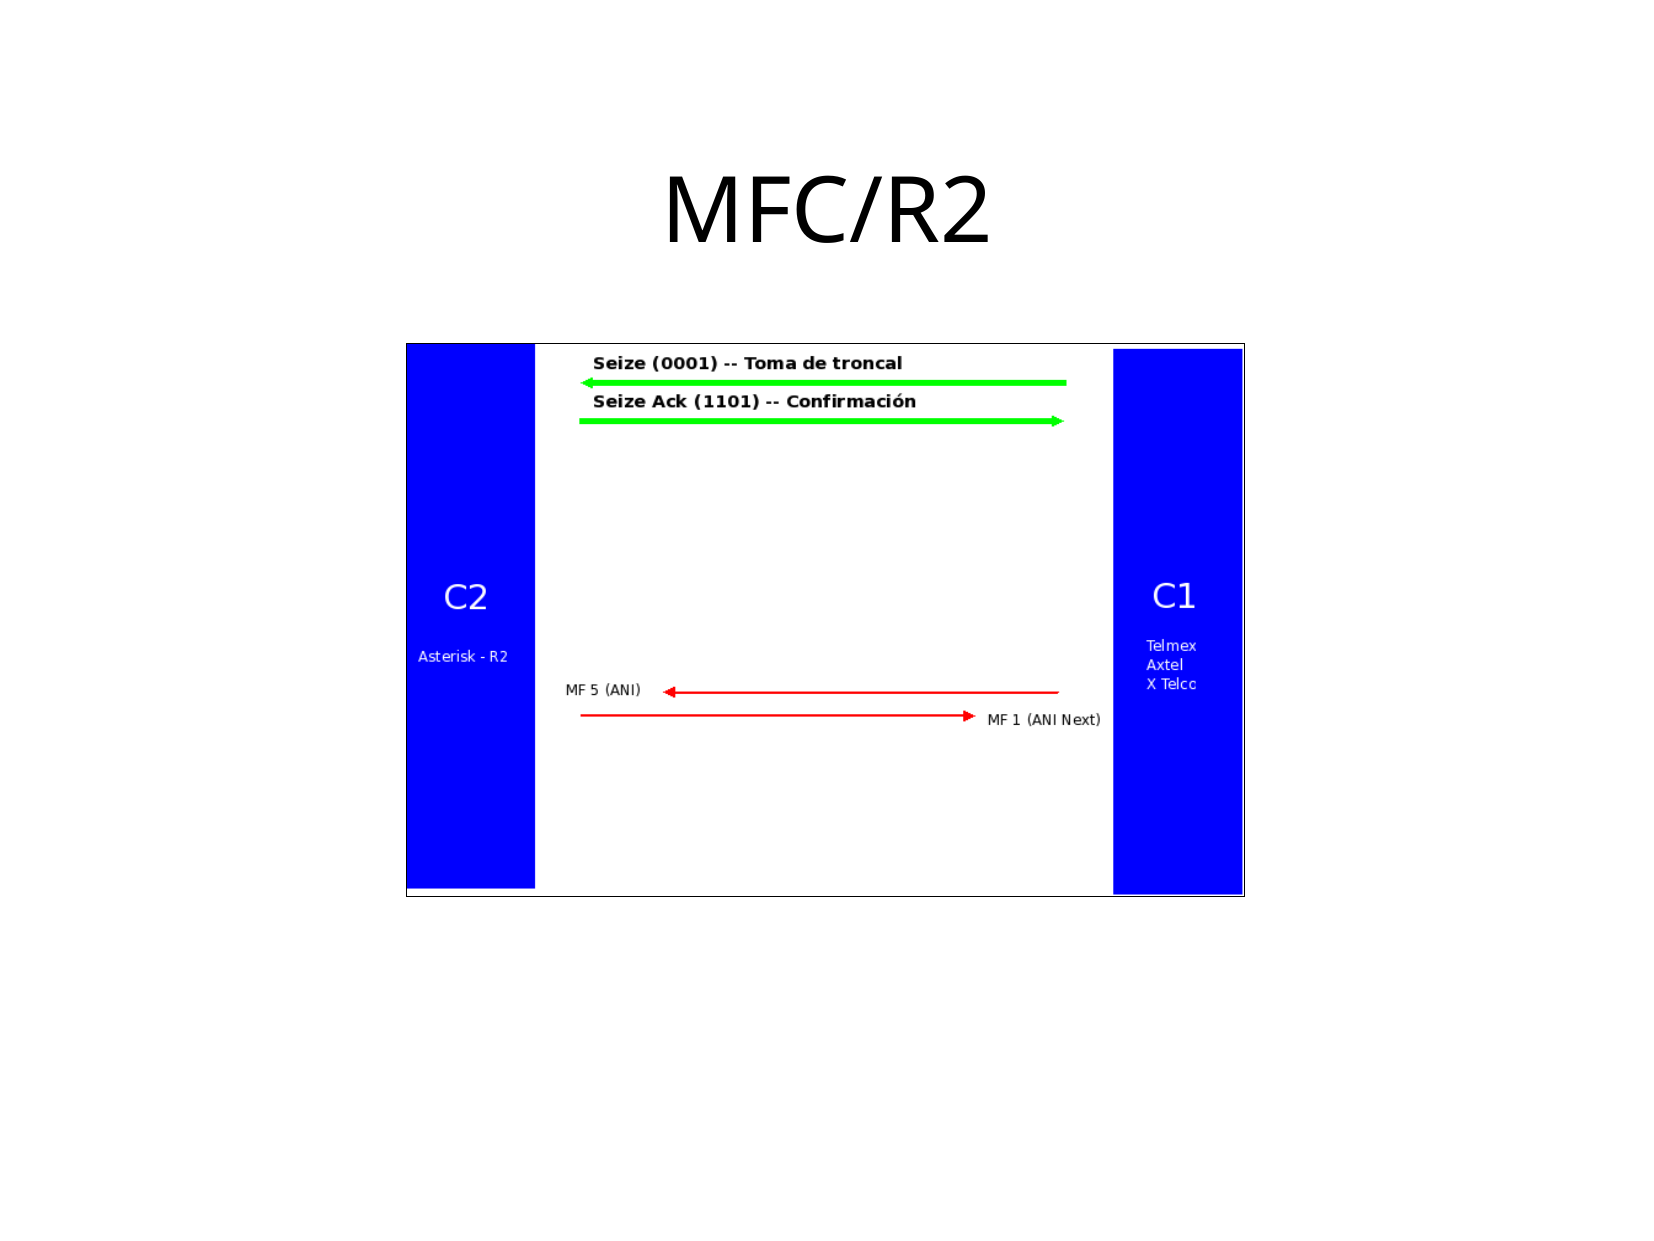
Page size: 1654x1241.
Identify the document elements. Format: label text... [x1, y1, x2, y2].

title MFC/R2 [121, 102, 1534, 311]
picture [406, 343, 1245, 897]
